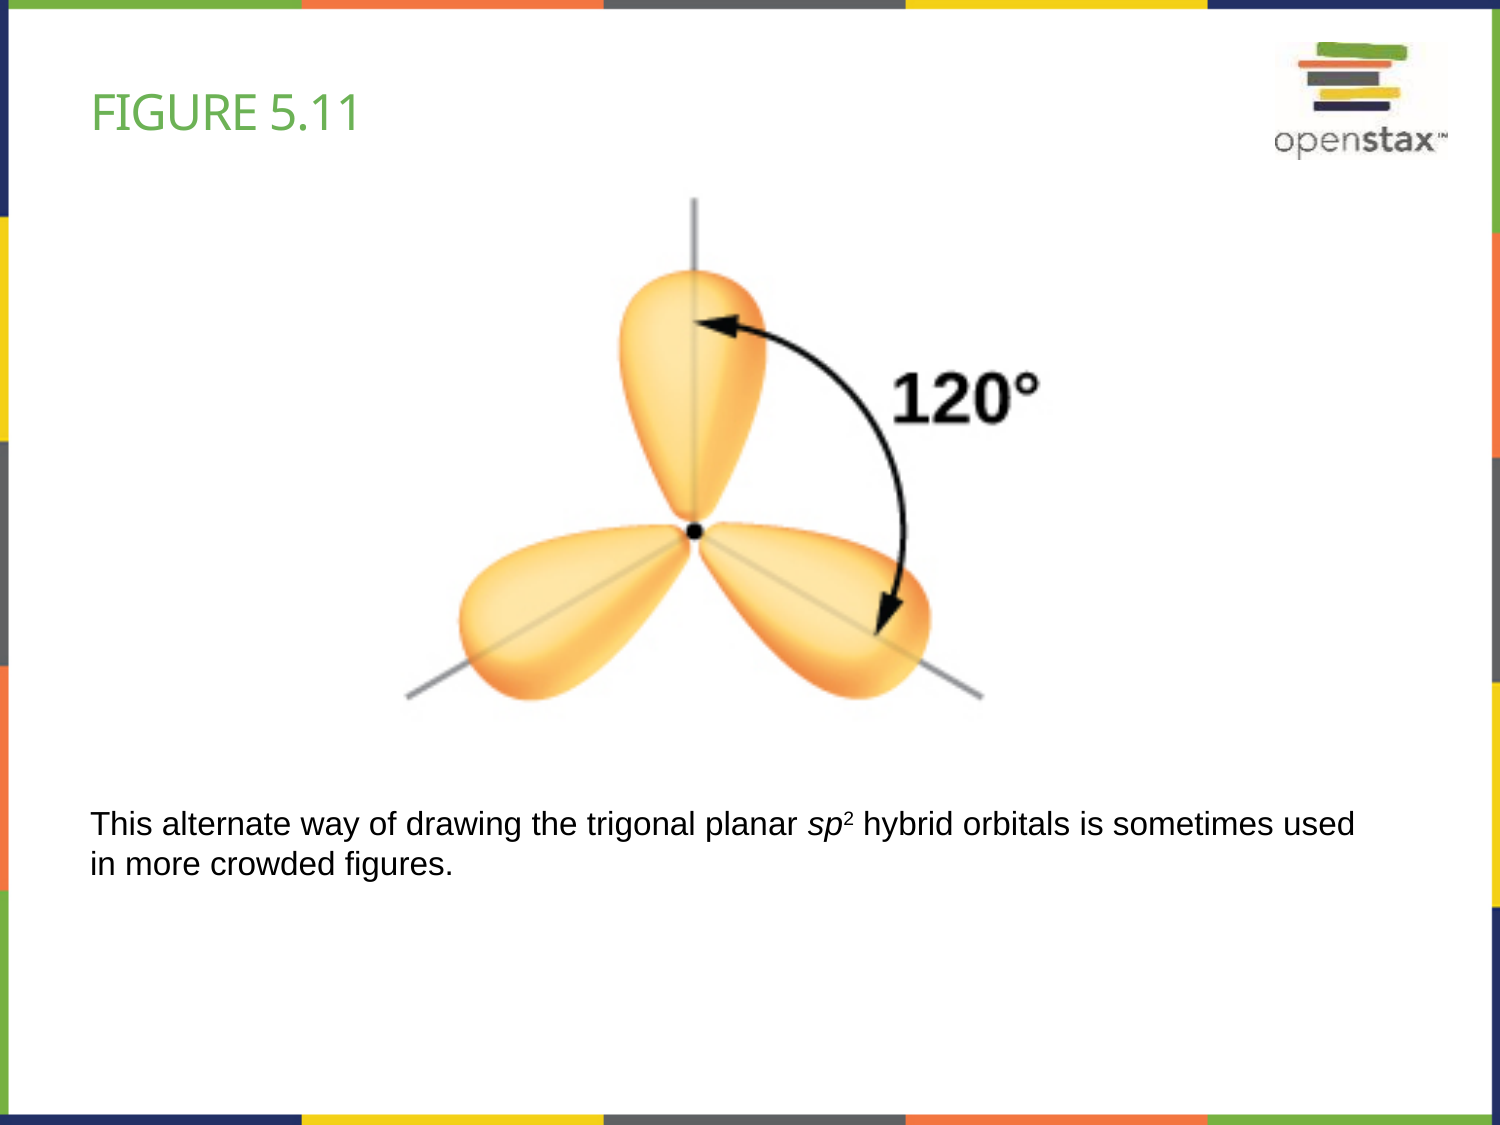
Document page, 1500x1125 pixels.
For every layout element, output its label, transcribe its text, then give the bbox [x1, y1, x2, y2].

list This alternate way of drawing the trigonal planar sp2 hybrid orbitals is sometimes used in more crowded figures. [75, 794, 1398, 986]
picture [0, 0, 1500, 1125]
title Figure 5.11 [75, 39, 1398, 148]
